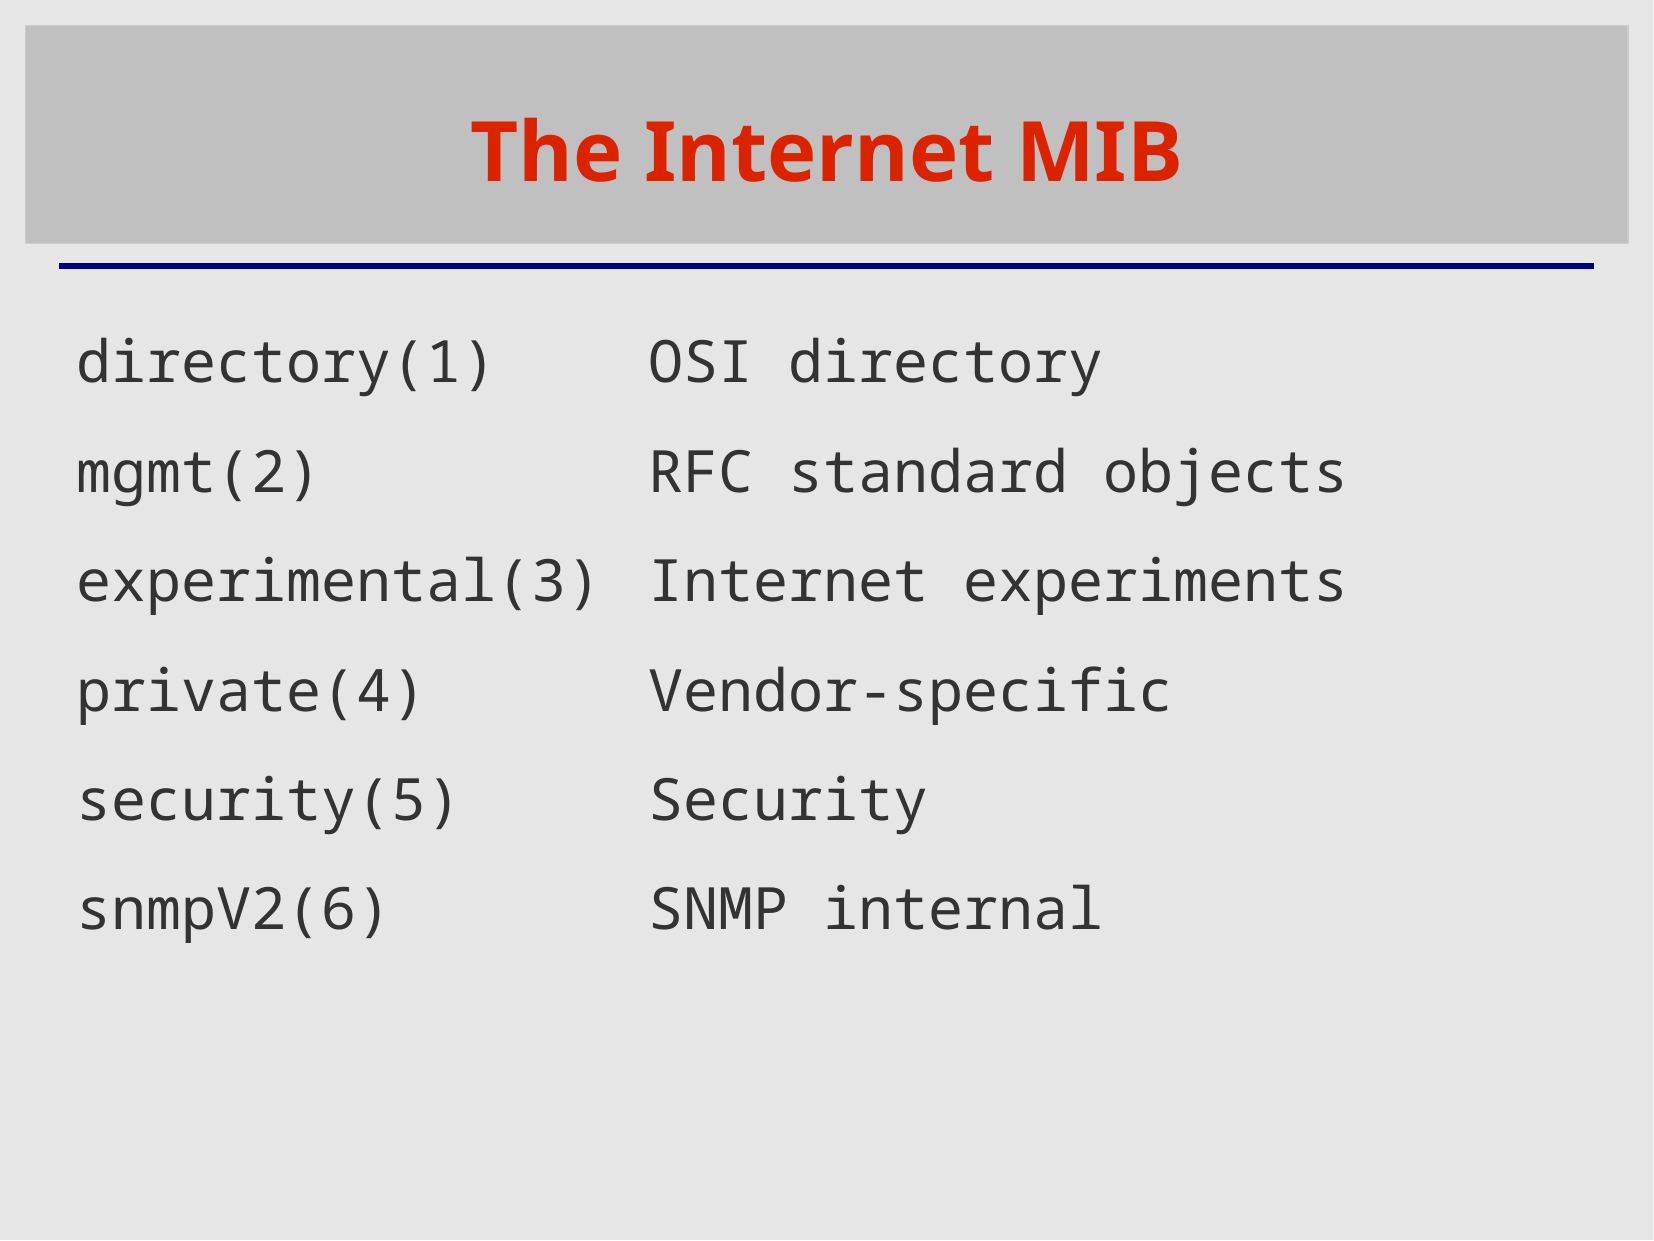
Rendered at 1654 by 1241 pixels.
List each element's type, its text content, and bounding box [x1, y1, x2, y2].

title The Internet MIB [121, 53, 1534, 246]
list directory(1) OSI directory mgmt(2) RFC standard objects experimental(3) Internet experiments private(4) Vendor-specific security(5) Security snmpV2(6) SNMP internal [59, 322, 1594, 1117]
chart [563, 559, 1097, 686]
